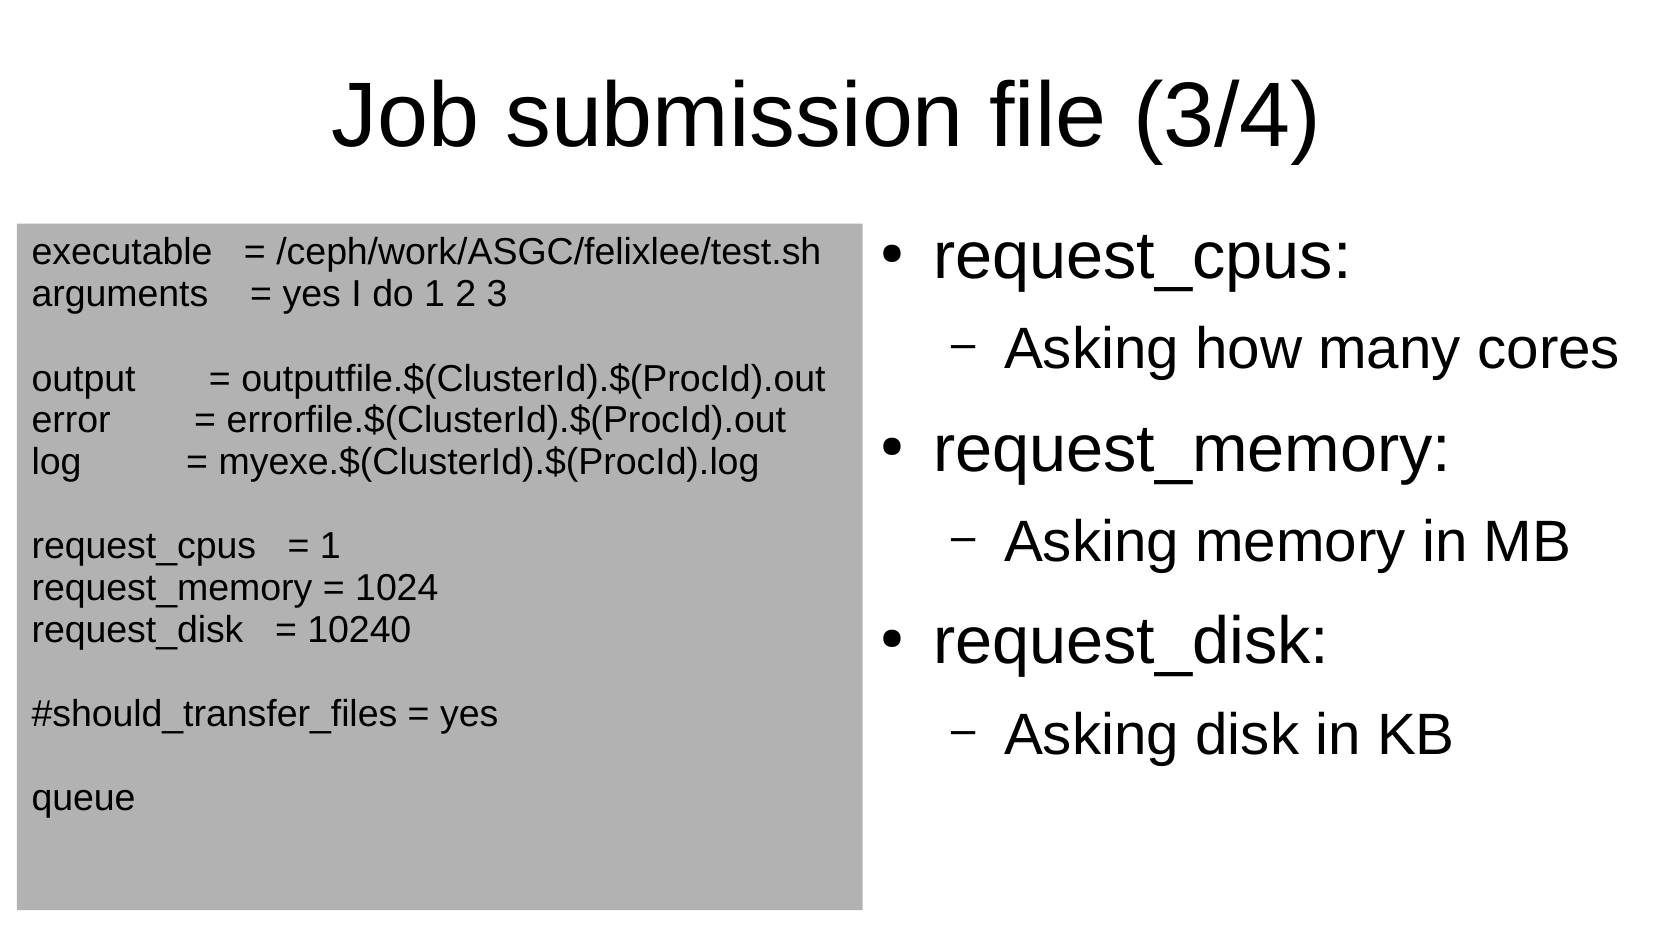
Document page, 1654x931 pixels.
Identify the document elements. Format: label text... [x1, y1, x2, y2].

title Job submission file (3/4) [82, 37, 1571, 193]
text_box executable = /ceph/work/ASGC/felixlee/test.sh arguments = yes I do 1 2 3 output = outputfile.$(ClusterId).$(ProcId).out error = errorfile.$(ClusterId).$(ProcId).out log = myexe.$(ClusterId).$(ProcId).log request_cpus = 1 request_memory = 1024 request_disk = 10240 #should_transfer_files = yes queue [16, 223, 863, 911]
list request_cpus: Asking how many cores request_memory: Asking memory in MB request_disk: Asking disk in KB [862, 217, 1651, 901]
